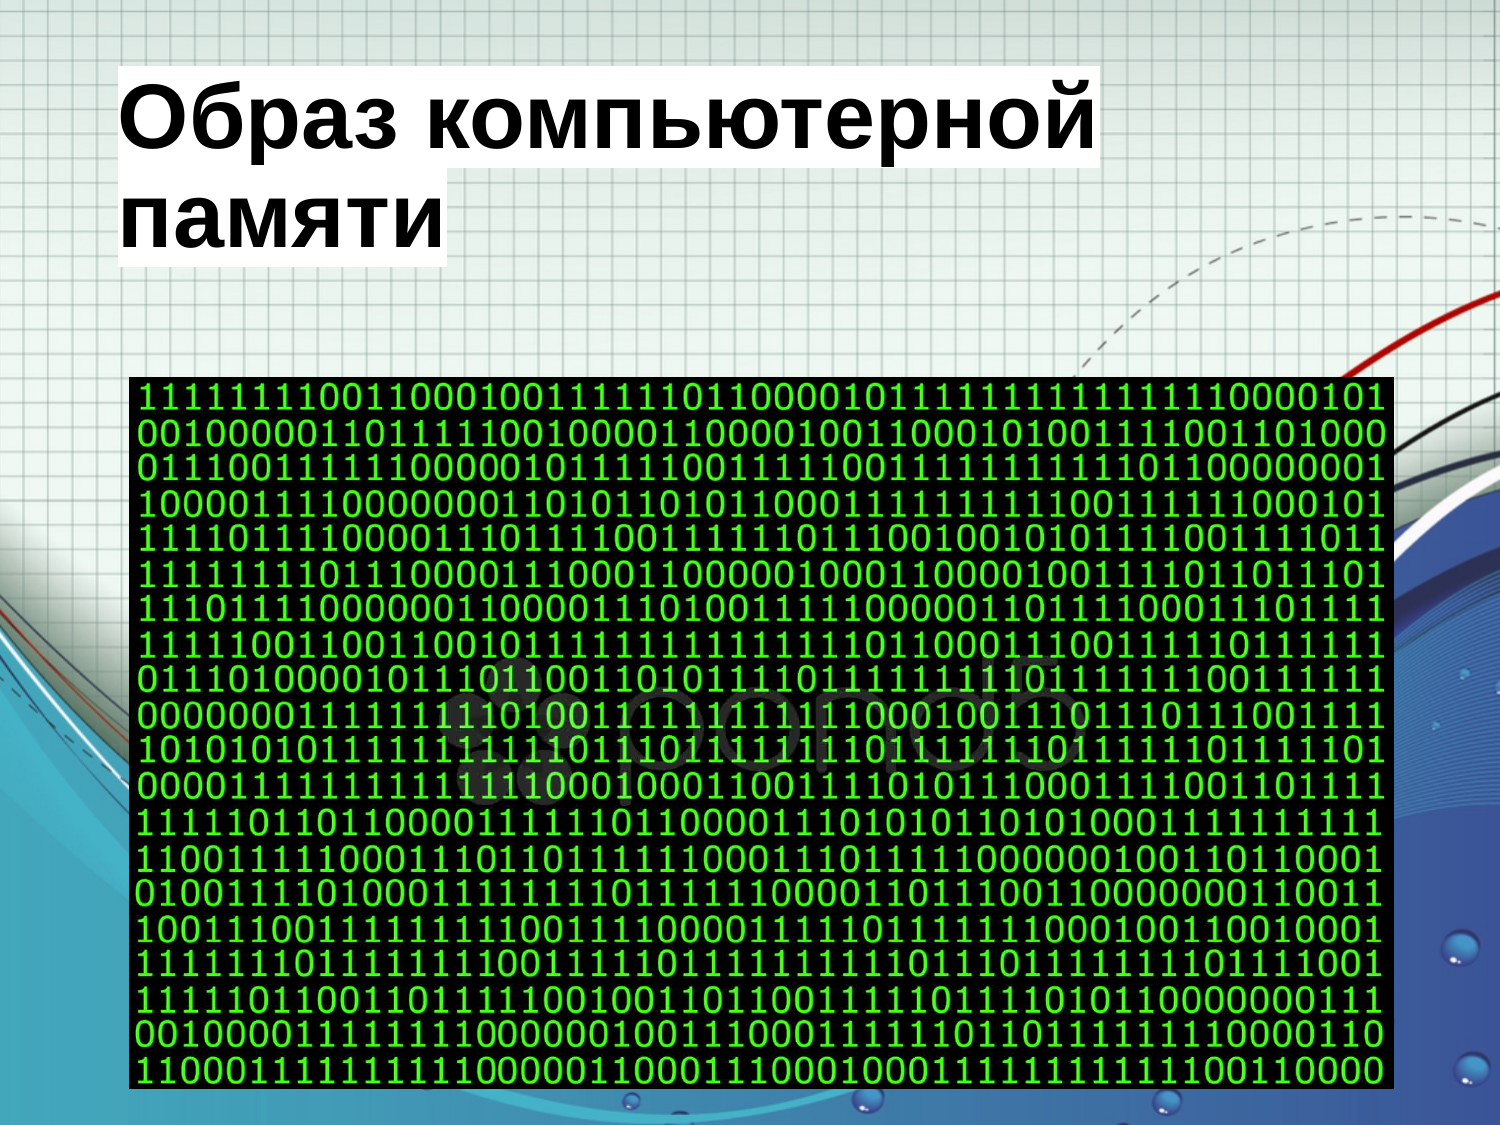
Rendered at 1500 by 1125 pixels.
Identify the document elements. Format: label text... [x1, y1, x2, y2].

title Образ компьютерной памяти [103, 56, 1397, 281]
picture [0, 0, 1500, 1125]
